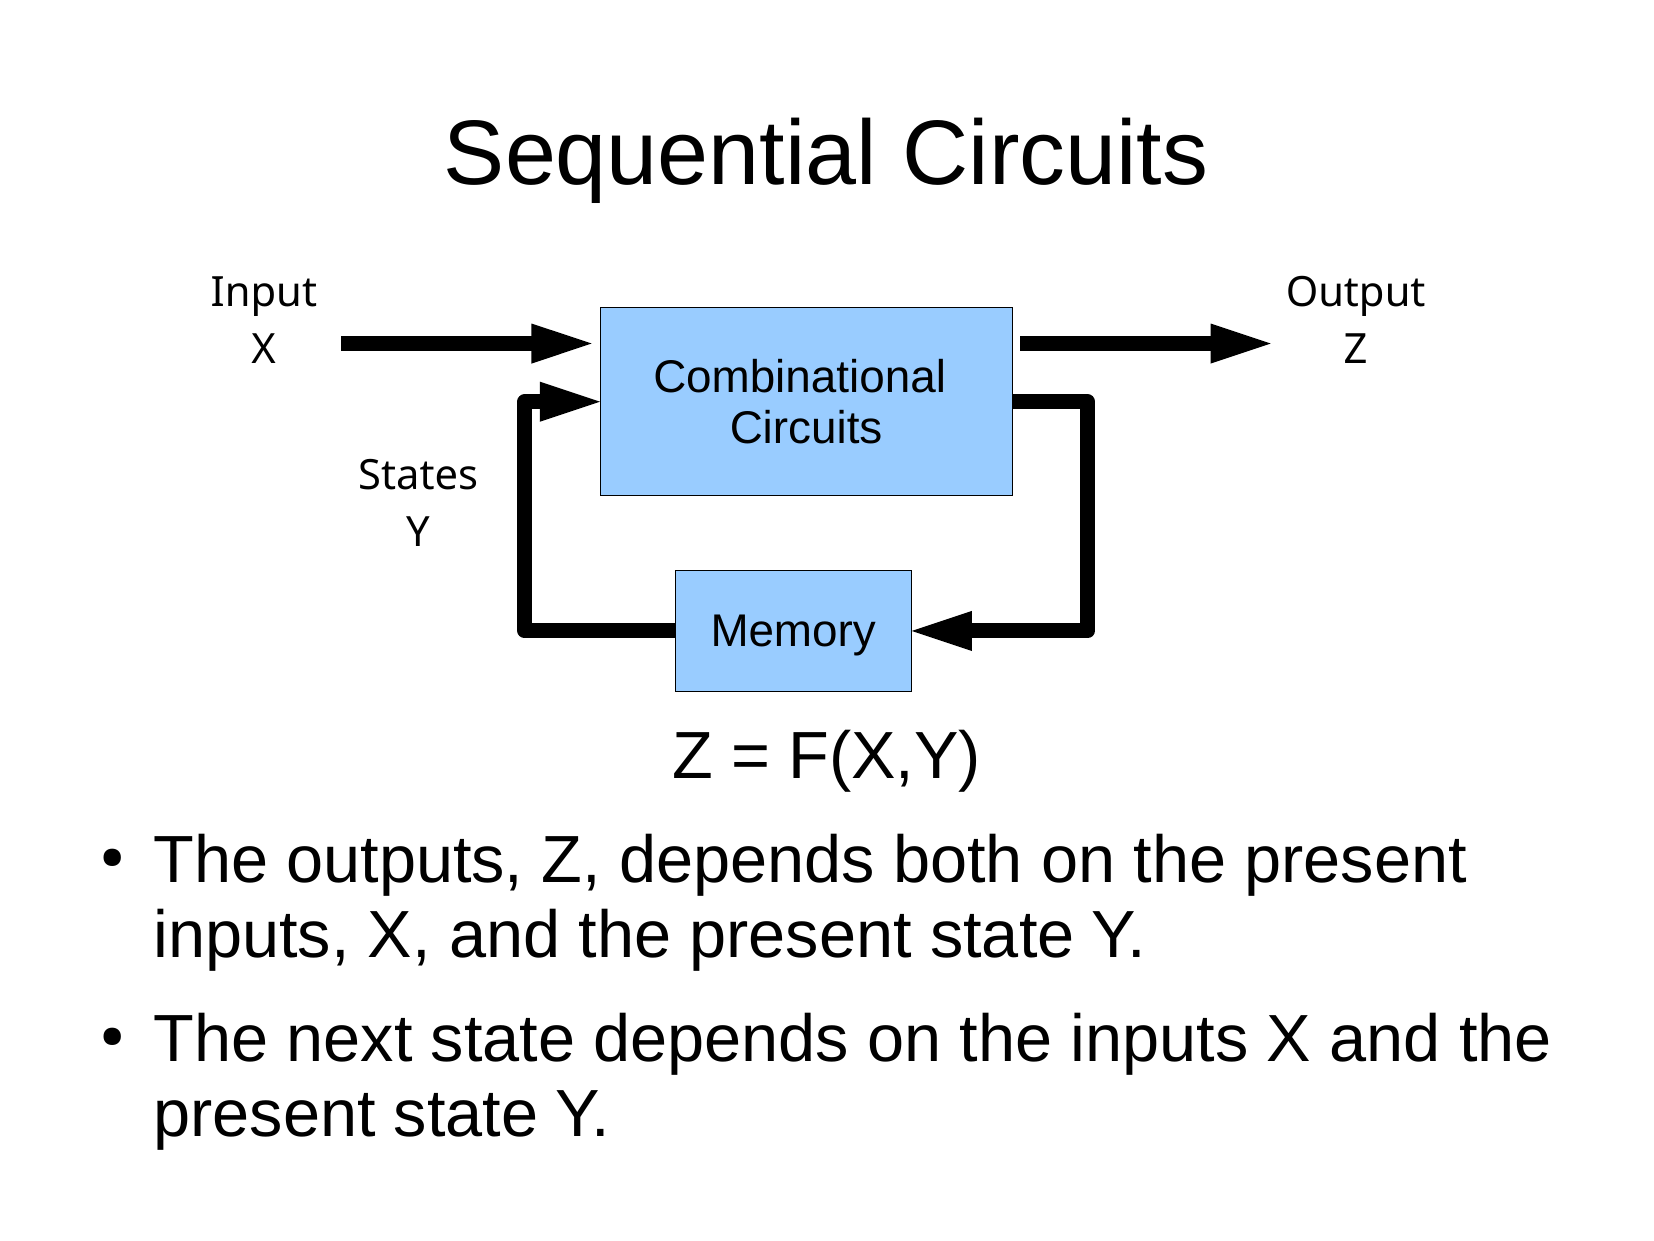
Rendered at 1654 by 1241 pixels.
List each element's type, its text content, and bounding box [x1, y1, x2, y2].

text_box Combinational Circuits [600, 307, 1013, 496]
text_box States Y [343, 437, 521, 571]
list Z = F(X,Y) The outputs, Z, depends both on the present inputs, X, and the present state Y. The next state depends on the inputs X and the present state Y. [82, 717, 1571, 1151]
text_box Memory [675, 570, 912, 692]
text_box Input X [195, 254, 344, 388]
text_box Output Z [1271, 254, 1456, 388]
title Sequential Circuits [82, 49, 1571, 257]
